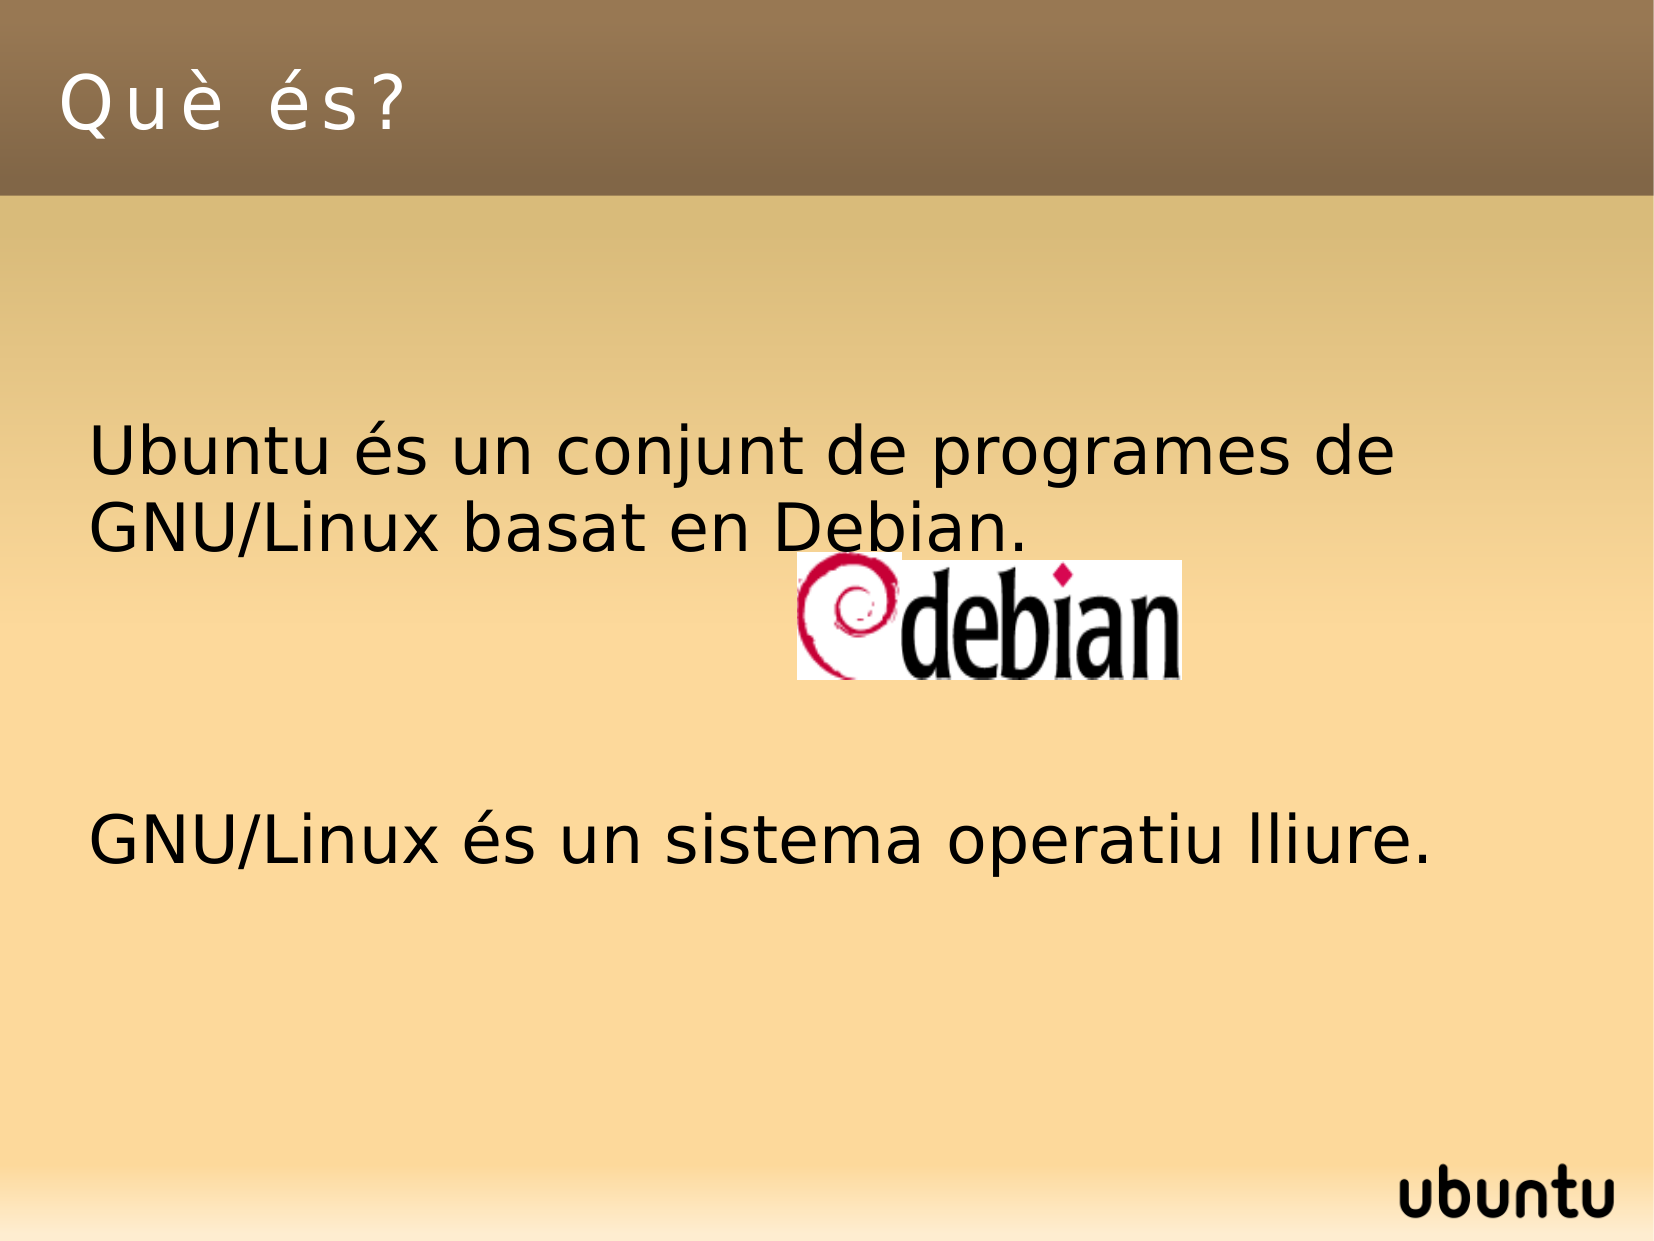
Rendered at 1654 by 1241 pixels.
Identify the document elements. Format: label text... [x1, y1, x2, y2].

text_box Ubuntu és un conjunt de programes de GNU/Linux basat en Debian. GNU/Linux és un sistema operatiu lliure. [88, 236, 1577, 1055]
title Què és? [59, 29, 1595, 178]
picture [0, 0, 1654, 1241]
